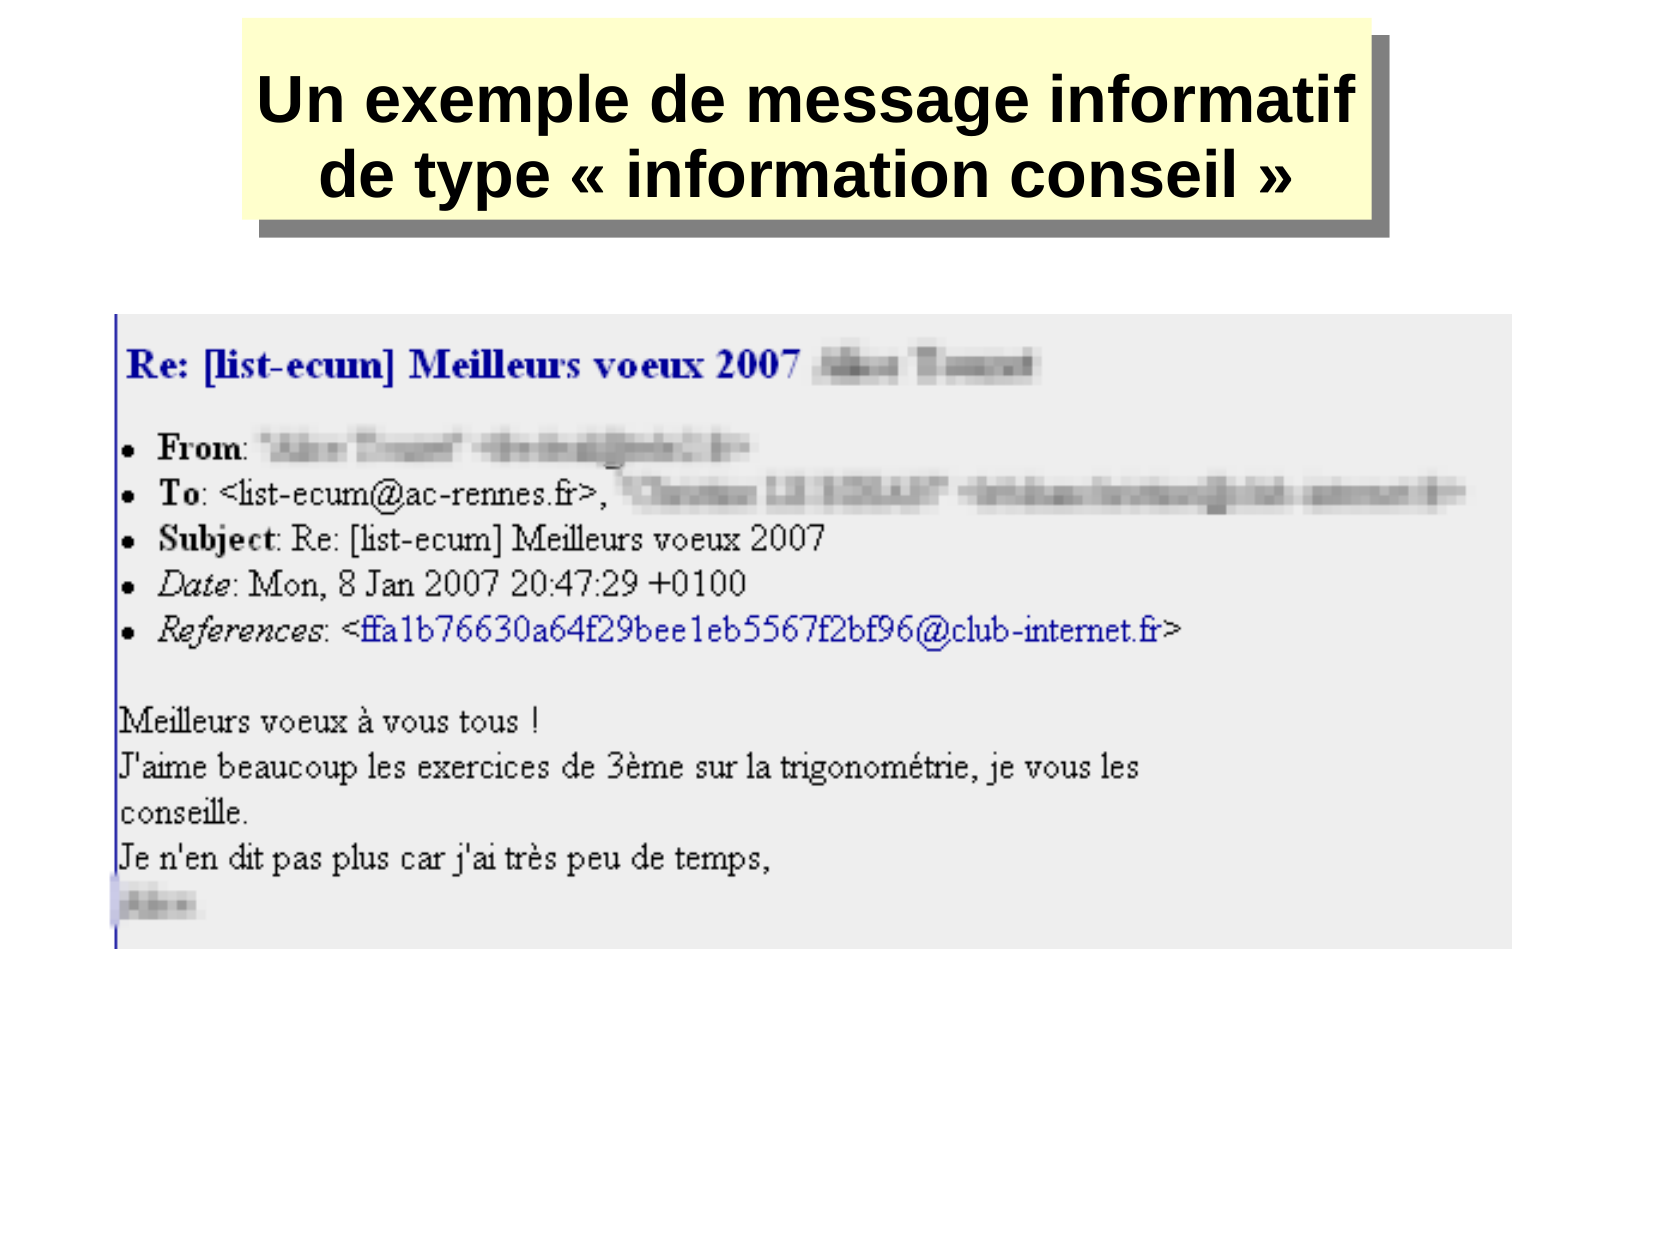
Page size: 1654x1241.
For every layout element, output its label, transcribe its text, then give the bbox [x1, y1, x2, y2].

picture [101, 314, 1512, 950]
text_box Un exemple de message informatif de type « information conseil » [242, 17, 1372, 183]
